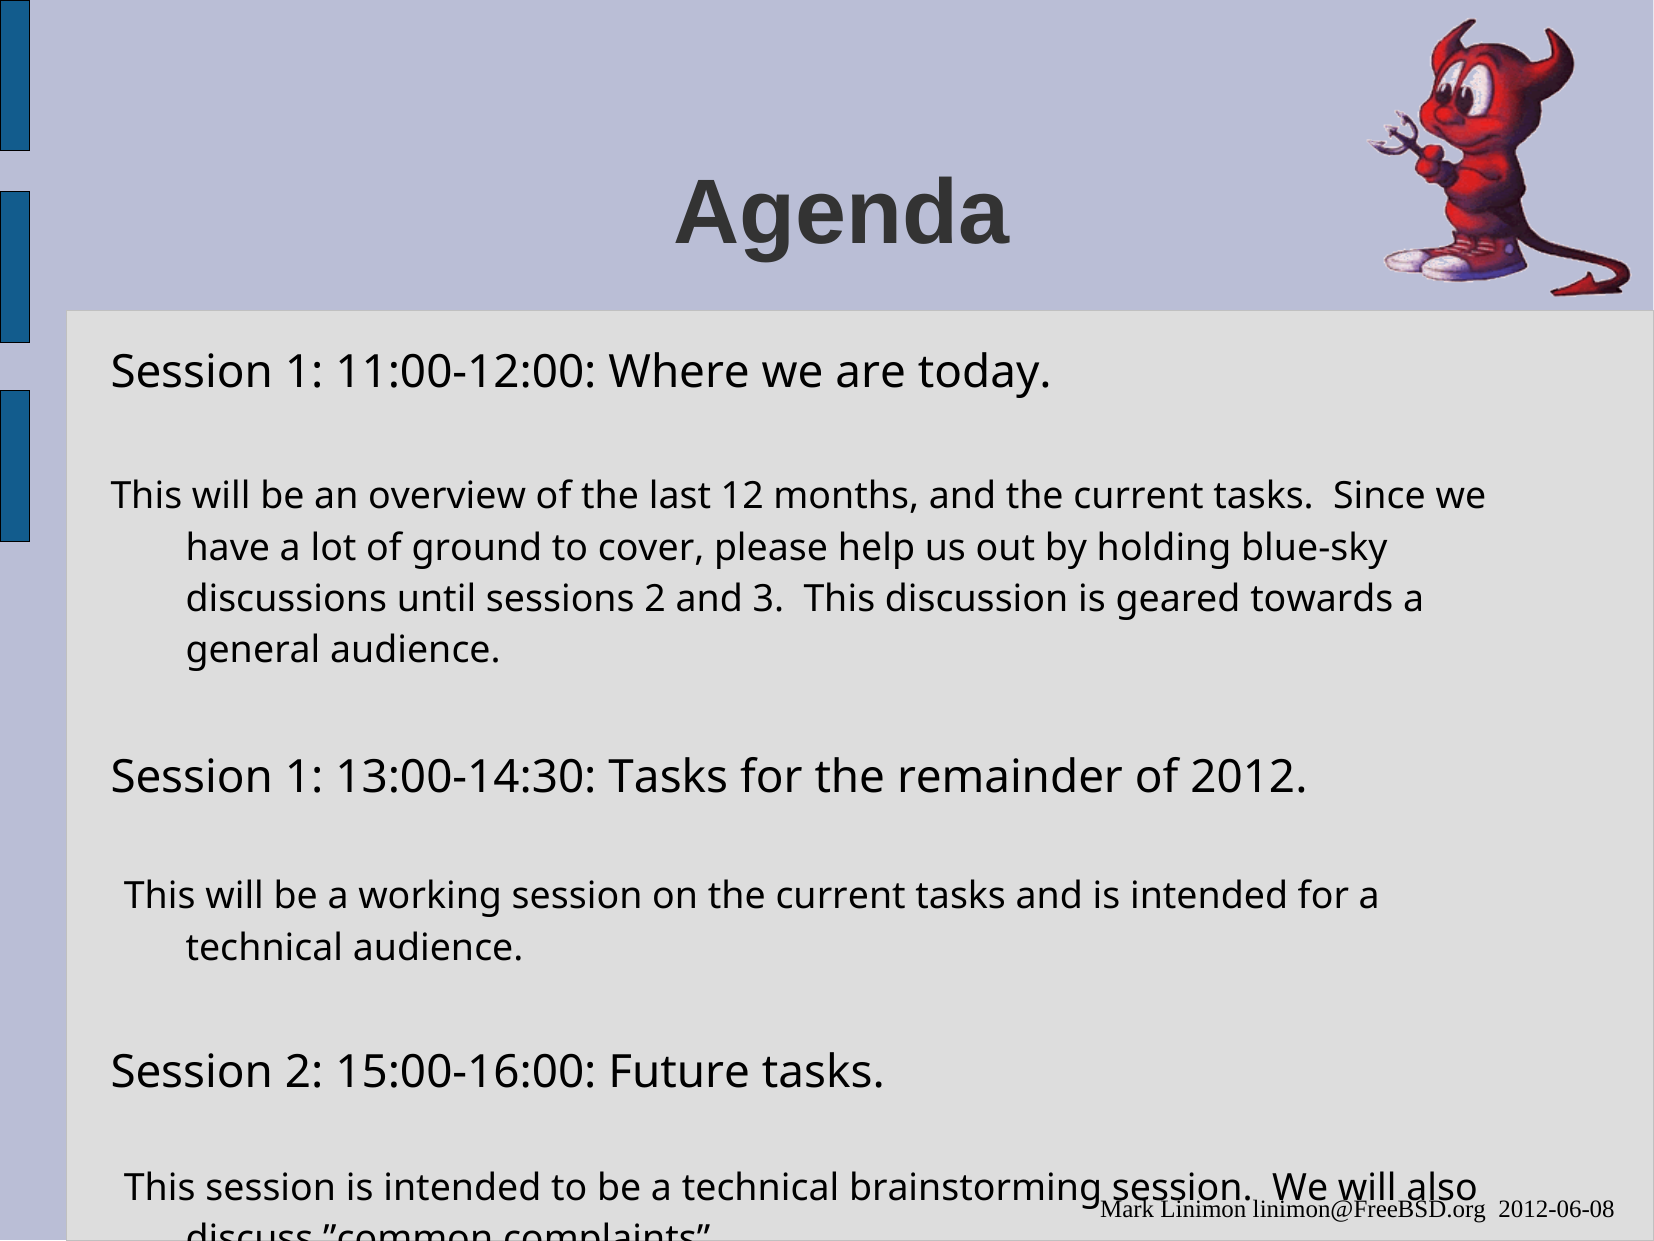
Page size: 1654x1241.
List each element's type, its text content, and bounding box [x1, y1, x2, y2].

text_box Session 1: 11:00-12:00: Where we are today. This will be an overview of the last 12 months, and the current tasks. Since we have a lot of ground to cover, please help us out by holding blue-sky discussions until sessions 2 and 3. This discussion is geared towards a general audience. Session 1: 13:00-14:30: Tasks for the remainder of 2012. This will be a working session on the current tasks and is intended for a technical audience. Session 2: 15:00-16:00: Future tasks. This session is intended to be a technical brainstorming session. We will also discuss ”common complaints”. [110, 338, 1524, 1241]
text_box Mark Linimon linimon@FreeBSD.org 2012-06-08 [1524, 1195, 1639, 1225]
picture [1361, 14, 1635, 300]
title Agenda [135, 108, 1548, 316]
